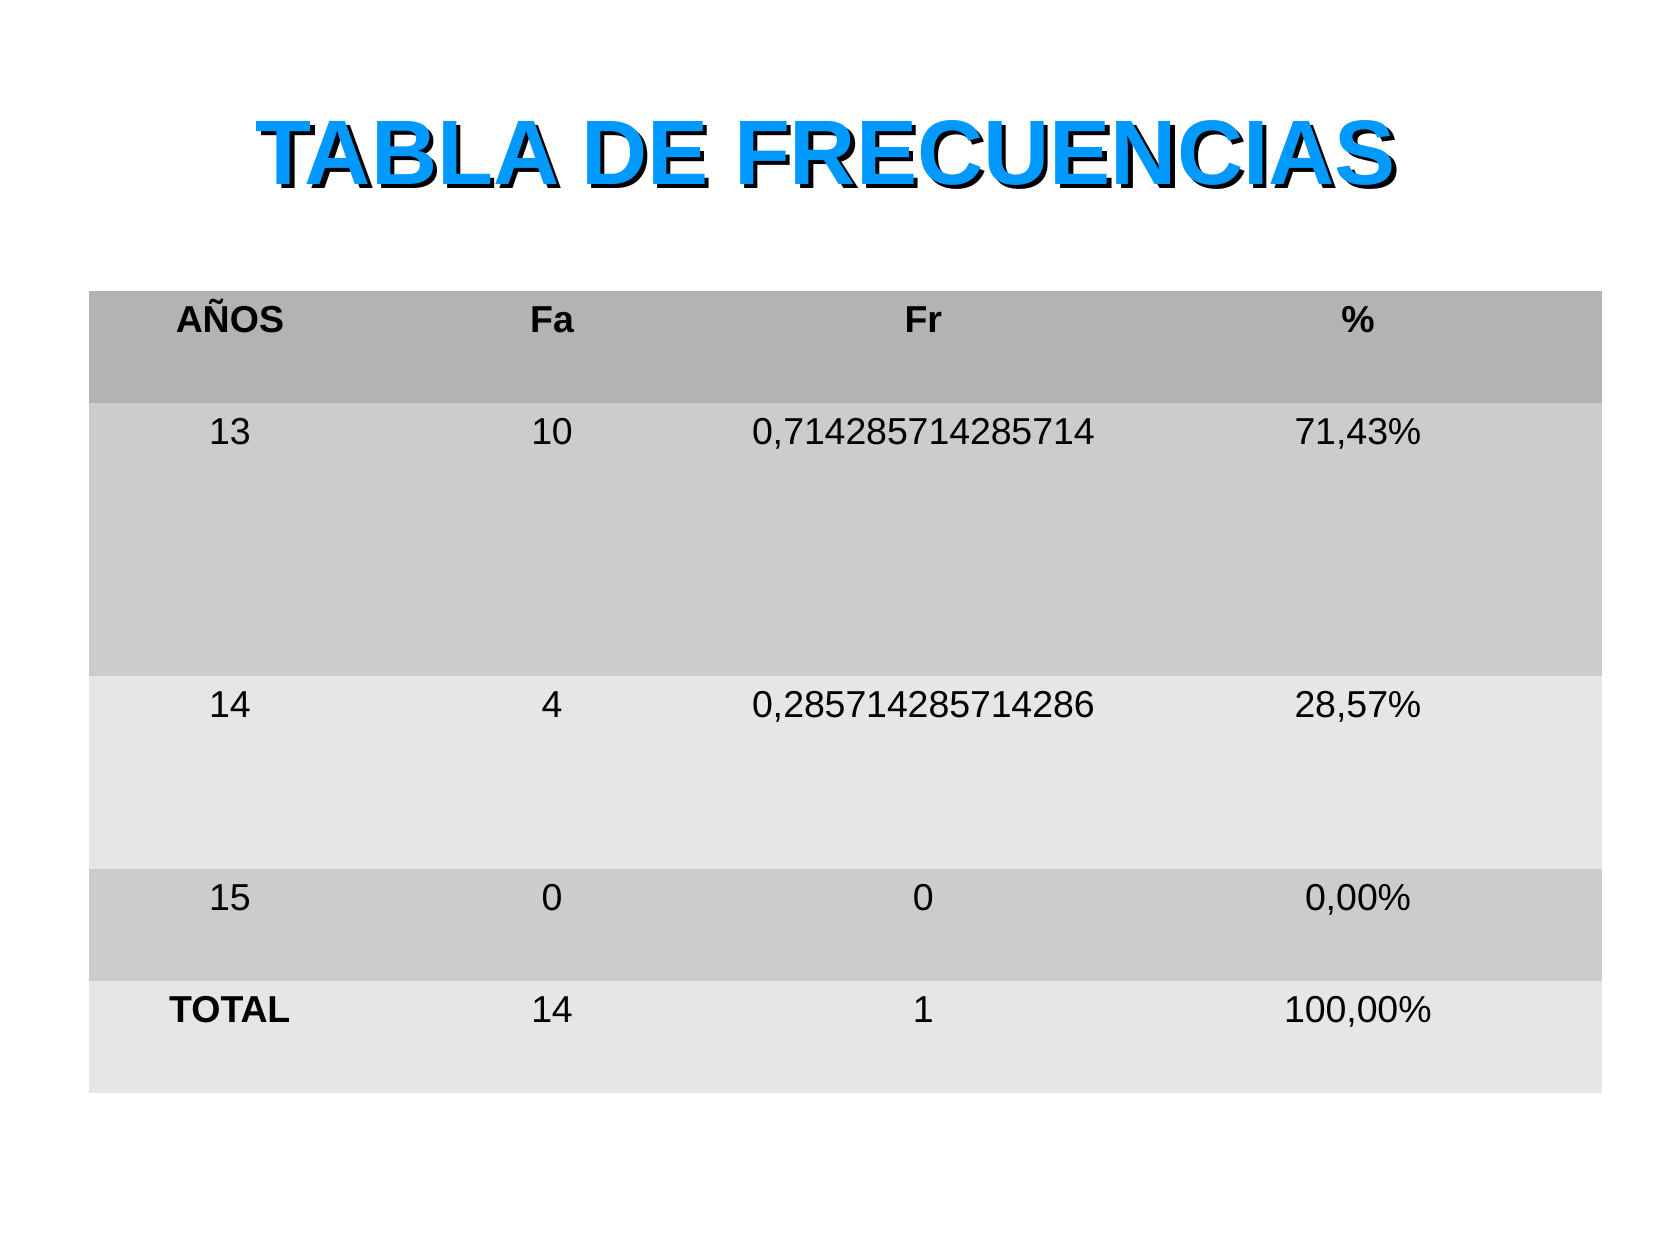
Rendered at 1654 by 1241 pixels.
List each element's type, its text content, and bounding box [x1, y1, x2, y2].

table_header % [1114, 291, 1602, 403]
title TABLA DE FRECUENCIAS [82, 56, 1571, 250]
table_cell 0 [733, 869, 1114, 981]
table_cell 0 [371, 869, 733, 981]
table_cell 71,43% [1114, 403, 1602, 676]
table_cell 15 [89, 869, 371, 981]
table_cell 28,57% [1114, 676, 1602, 869]
table_cell 100,00% [1114, 981, 1602, 1093]
table_cell 1 [733, 981, 1114, 1093]
table_cell 13 [89, 403, 371, 676]
table_cell 0,285714285714286 [733, 676, 1114, 869]
table_cell 4 [371, 676, 733, 869]
table_header Fa [371, 291, 733, 403]
table_header Fr [733, 291, 1114, 403]
table_cell TOTAL [89, 981, 371, 1093]
table_header AÑOS [89, 291, 371, 403]
table_cell 14 [371, 981, 733, 1093]
table_cell 0,714285714285714 [733, 403, 1114, 676]
table_cell 10 [371, 403, 733, 676]
table_cell 14 [89, 676, 371, 869]
table_cell 0,00% [1114, 869, 1602, 981]
